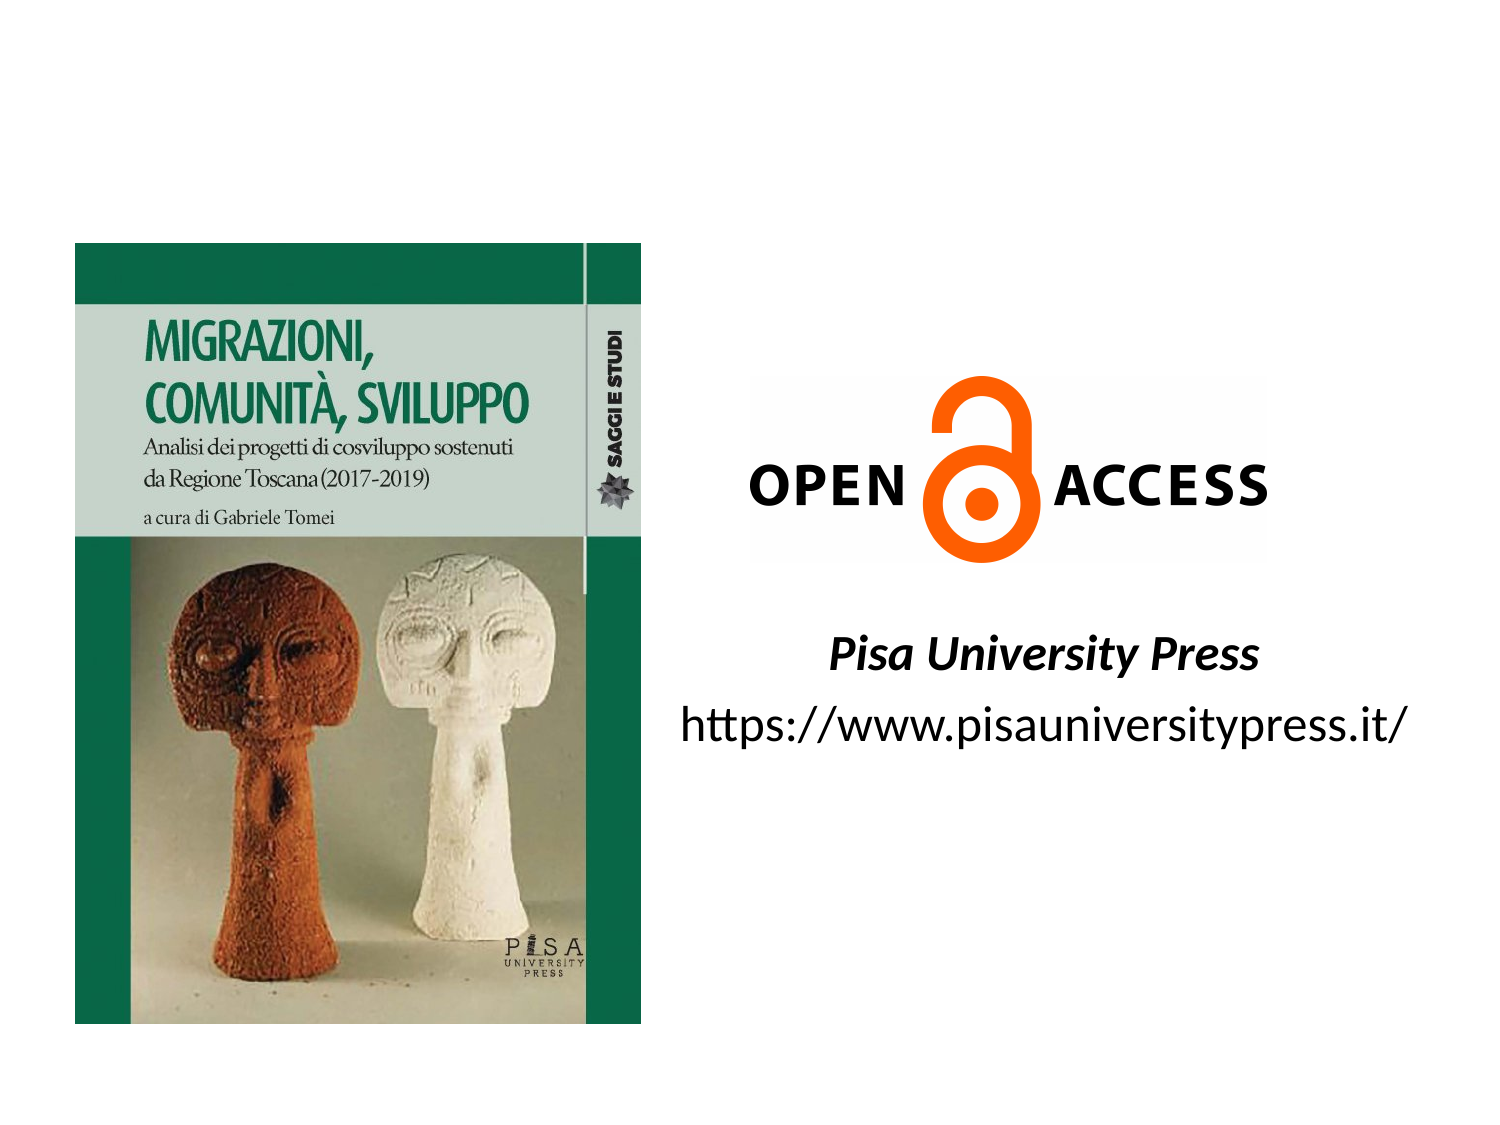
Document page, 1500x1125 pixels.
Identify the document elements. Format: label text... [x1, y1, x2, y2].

picture [75, 243, 641, 1024]
list Pisa University Press https://www.pisauniversitypress.it/ [644, 612, 1444, 800]
picture [750, 376, 1267, 563]
